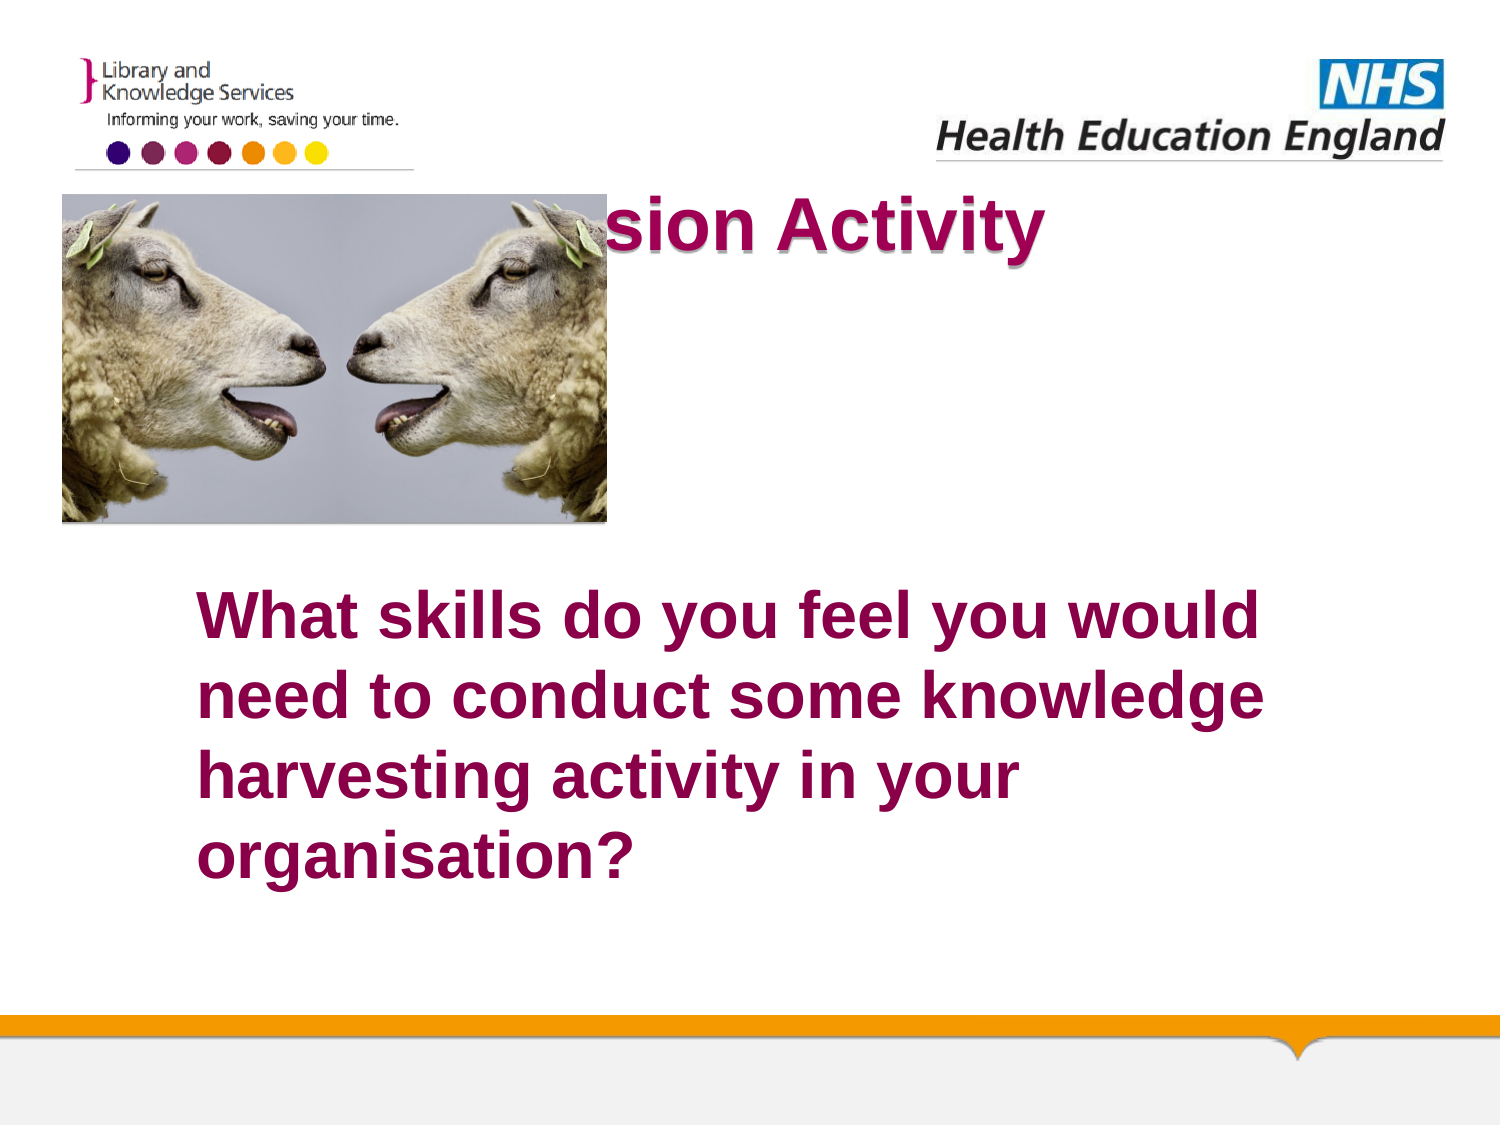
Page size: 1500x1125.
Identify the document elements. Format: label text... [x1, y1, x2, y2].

text_box What skills do you feel you would need to conduct some knowledge harvesting activity in your organisation? [181, 564, 1431, 903]
title Discussion Activity [657, 246, 1463, 358]
picture [62, 194, 607, 522]
picture [75, 54, 416, 169]
